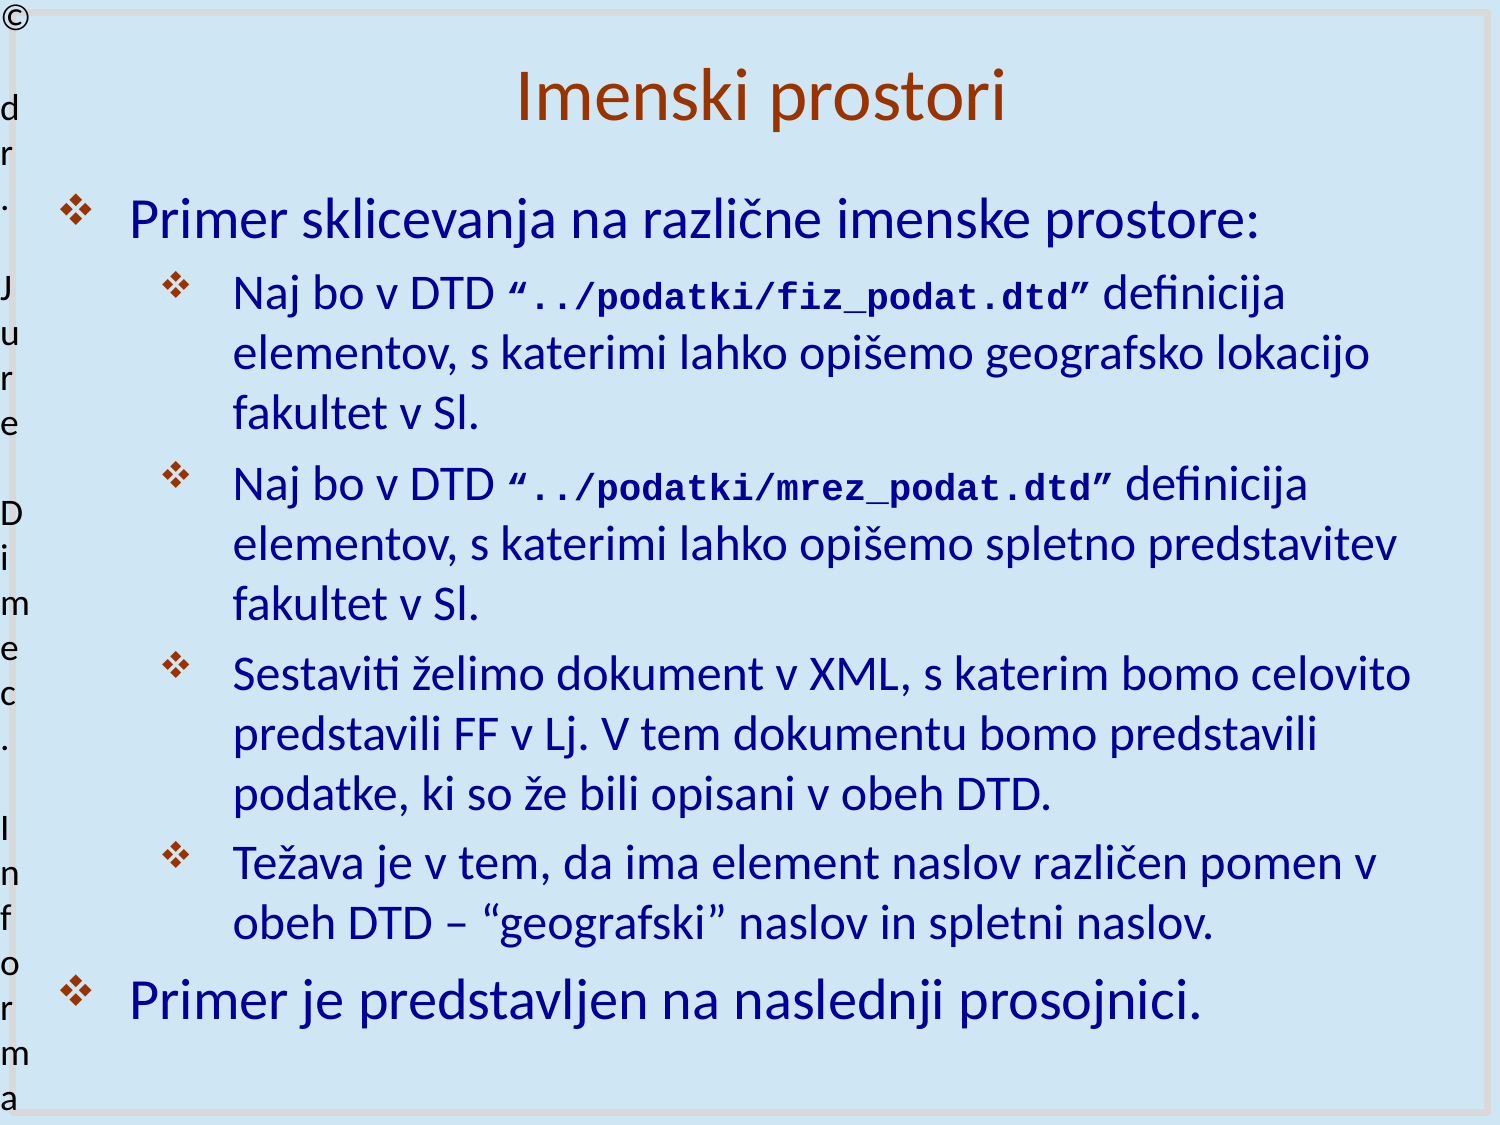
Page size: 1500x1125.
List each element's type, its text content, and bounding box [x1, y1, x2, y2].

title Imenski prostori [53, 31, 1471, 150]
list Primer sklicevanja na različne imenske prostore: Naj bo v DTD “../podatki/fiz_podat.dtd” definicija elementov, s katerimi lahko opišemo geografsko lokacijo fakultet v Sl. Naj bo v DTD “../podatki/mrez_podat.dtd” definicija elementov, s katerimi lahko opišemo spletno predstavitev fakultet v Sl. Sestaviti želimo dokument v XML, s katerim bomo celovito predstavili FF v Lj. V tem dokumentu bomo predstavili podatke, ki so že bili opisani v obeh DTD. Težava je v tem, da ima element naslov različen pomen v obeh DTD – “geografski” naslov in spletni naslov. Primer je predstavljen na naslednji prosojnici. [41, 172, 1471, 1125]
